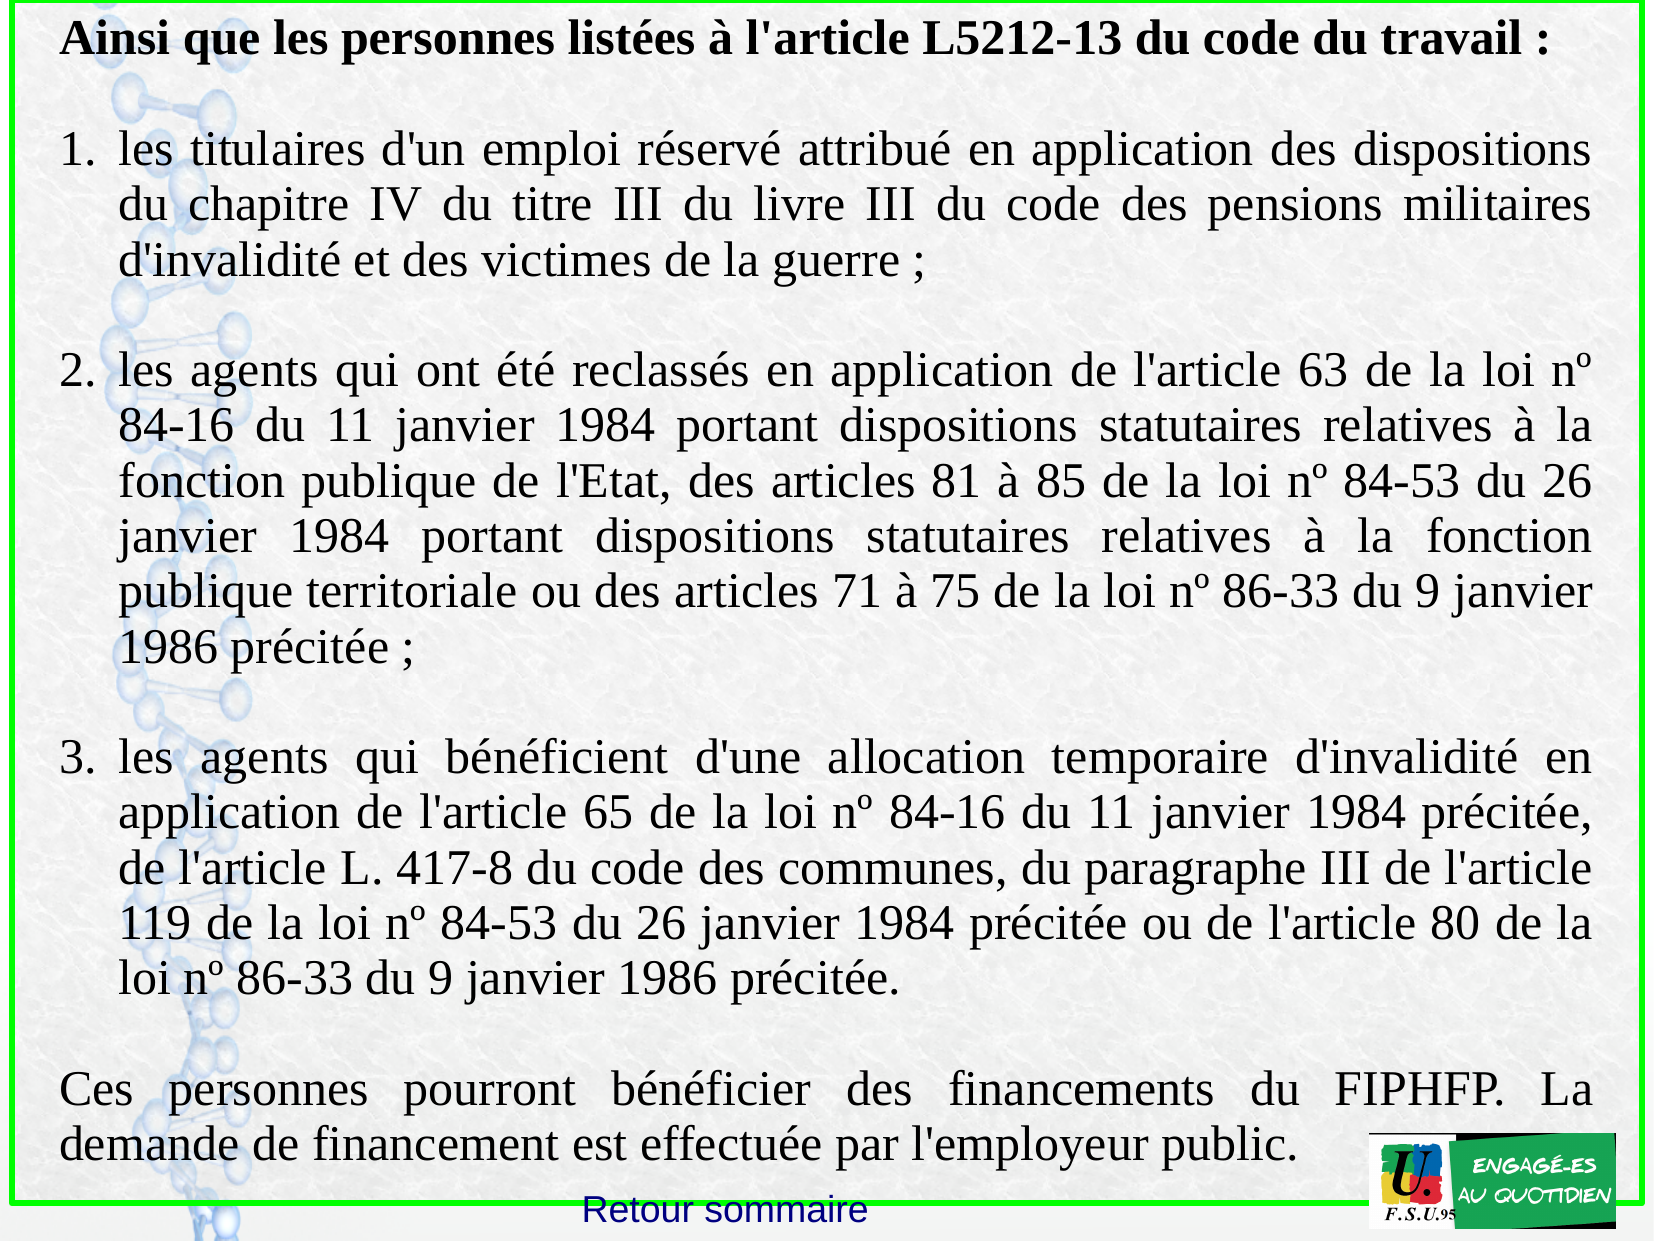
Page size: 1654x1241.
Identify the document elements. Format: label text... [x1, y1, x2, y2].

text_box Retour sommaire [566, 1181, 993, 1238]
picture [0, 0, 1654, 1241]
text_box Ainsi que les personnes listées à l'article L5212-13 du code du travail : les titulaires d'un emploi réservé attribué en application des dispositions du chapitre IV du titre III du livre III du code des pensions militaires d'invalidité et des victimes de la guerre ; les agents qui ont été reclassés en application de l'article 63 de la loi nº 84-16 du 11 janvier 1984 portant dispositions statutaires relatives à la fonction publique de l'Etat, des articles 81 à 85 de la loi nº 84-53 du 26 janvier 1984 portant dispositions statutaires relatives à la fonction publique territoriale ou des articles 71 à 75 de la loi nº 86-33 du 9 janvier 1986 précitée ; les agents qui bénéficient d'une allocation temporaire d'invalidité en application de l'article 65 de la loi nº 84-16 du 11 janvier 1984 précitée, de l'article L. 417-8 du code des communes, du paragraphe III de l'article 119 de la loi nº 84-53 du 26 janvier 1984 précitée ou de l'article 80 de la loi nº 86-33 du 9 janvier 1986 précitée. Ces personnes pourront bénéficier des financements du FIPHFP. La demande de financement est effectuée par l'employeur public. [11, 0, 1642, 1204]
